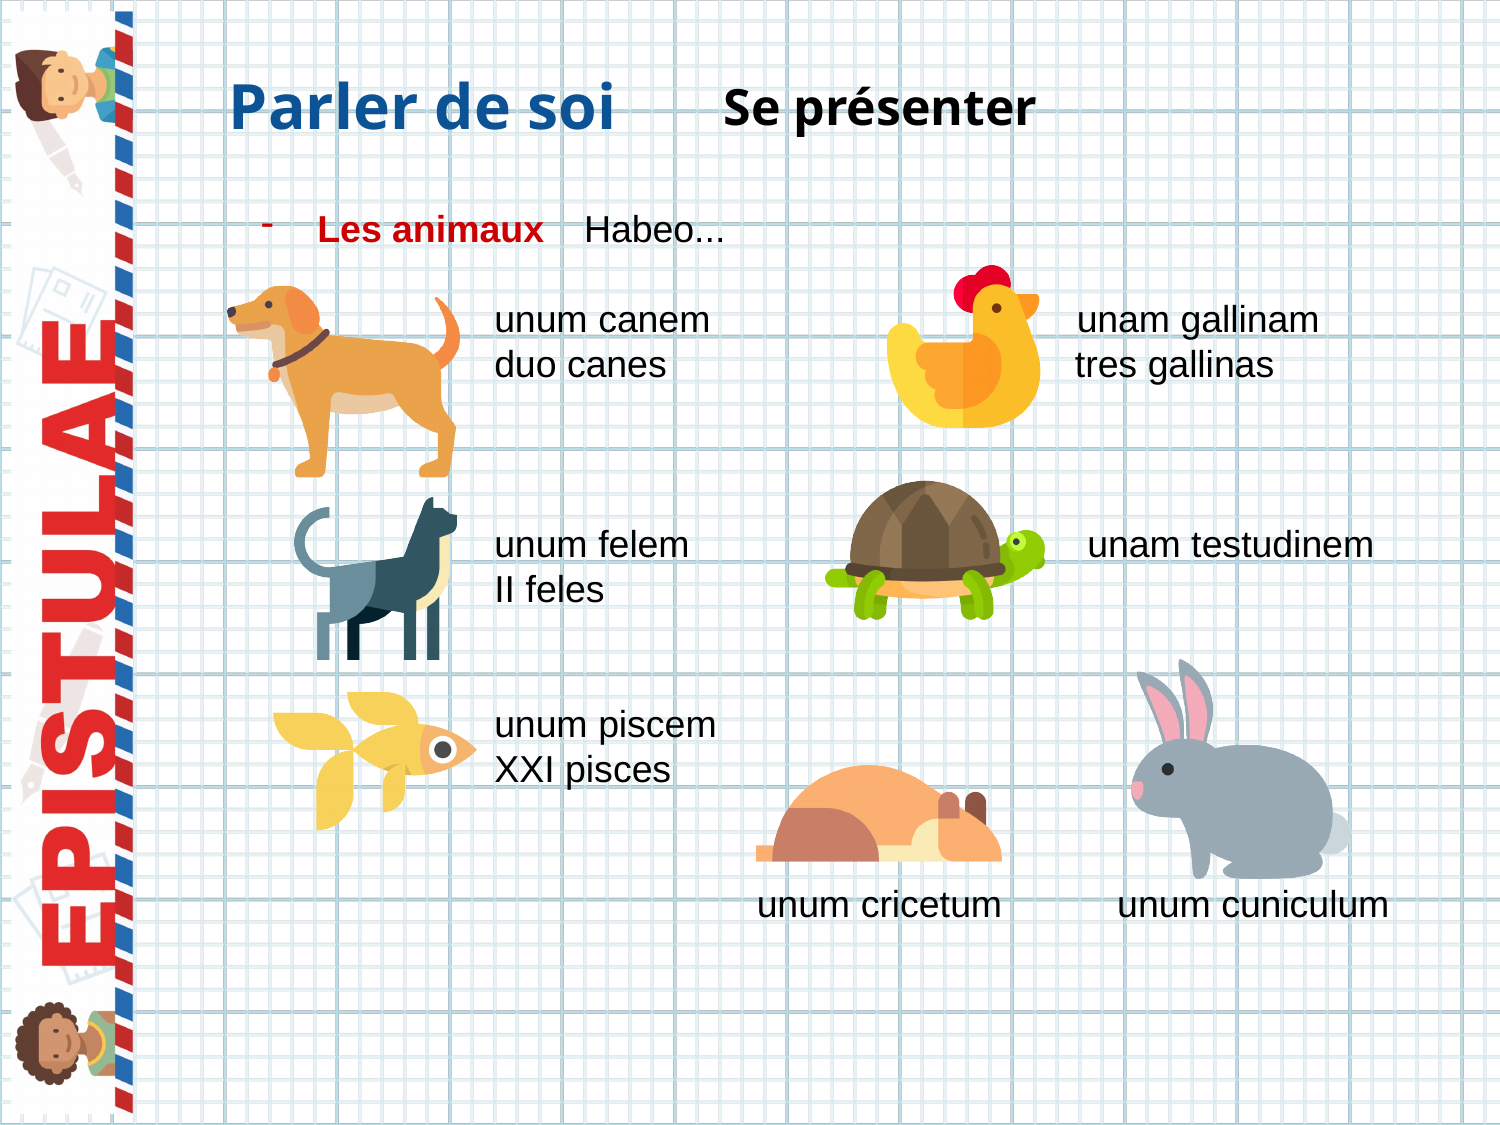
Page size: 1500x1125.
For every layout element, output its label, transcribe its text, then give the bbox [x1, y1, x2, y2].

text_box Parler de soi [213, 51, 1110, 200]
text_box Se présenter [708, 60, 1298, 172]
text_box Les animaux Habeo... unum canem unam gallinam duo canes tres gallinas unum felem unam testudinem II feles unum piscem XXI pisces unum cricetum unum cuniculum [227, 190, 1424, 985]
picture [0, 0, 1500, 1125]
